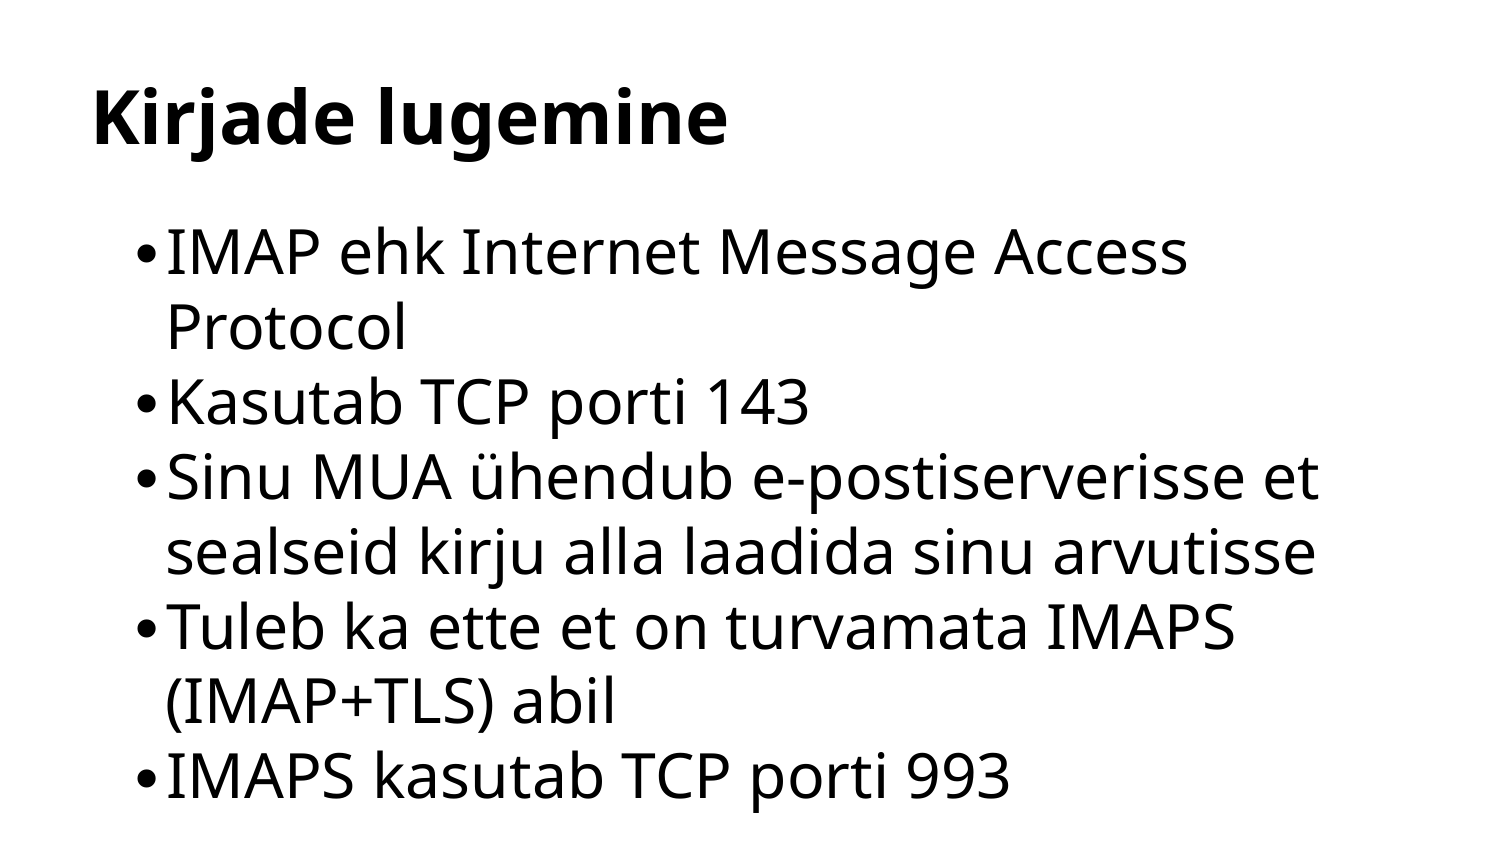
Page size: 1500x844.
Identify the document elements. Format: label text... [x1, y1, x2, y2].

list IMAP ehk Internet Message Access Protocol Kasutab TCP porti 143 Sinu MUA ühendub e-postiserverisse et sealseid kirju alla laadida sinu arvutisse Tuleb ka ette et on turvamata IMAPS (IMAP+TLS) abil IMAPS kasutab TCP porti 993 [75, 196, 1425, 808]
title Kirjade lugemine [75, 33, 1425, 175]
